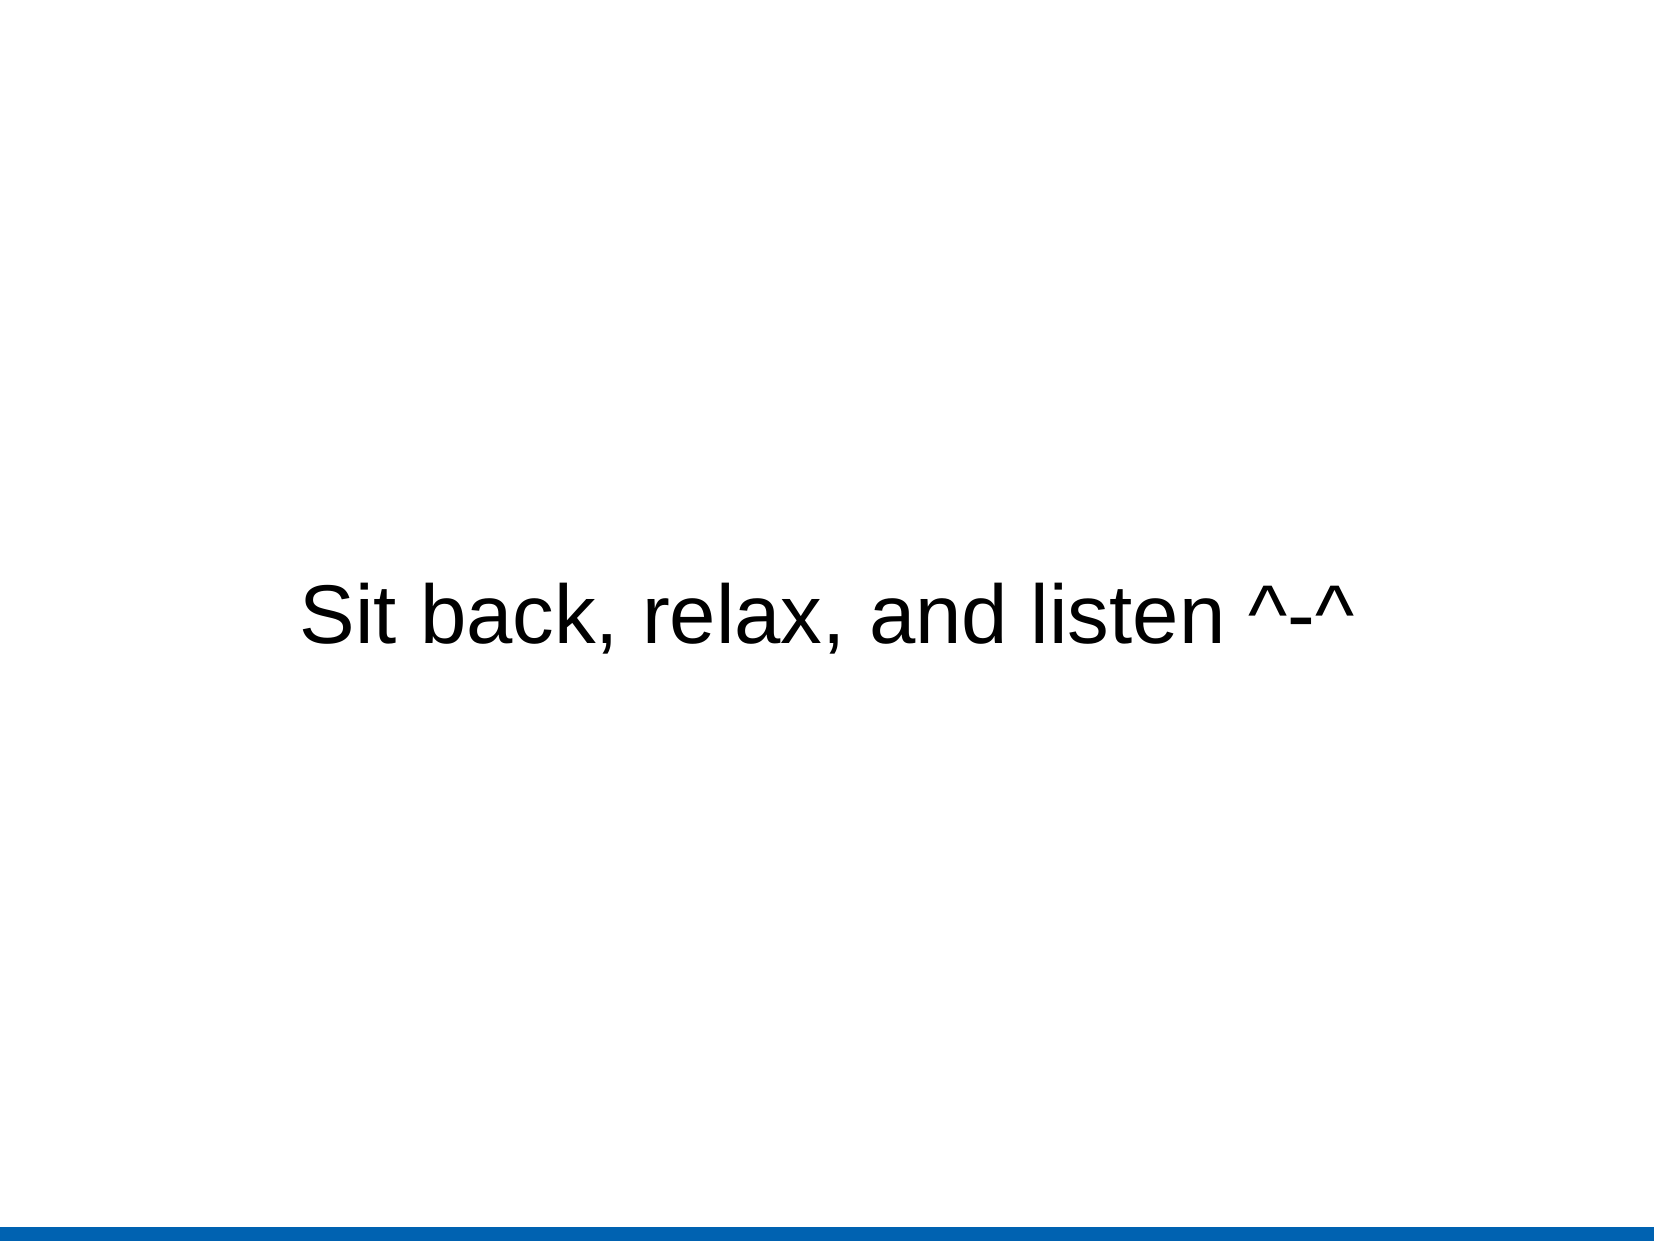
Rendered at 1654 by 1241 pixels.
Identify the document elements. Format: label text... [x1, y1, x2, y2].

subtitle Sit back, relax, and listen ^-^ [121, 110, 1534, 1119]
